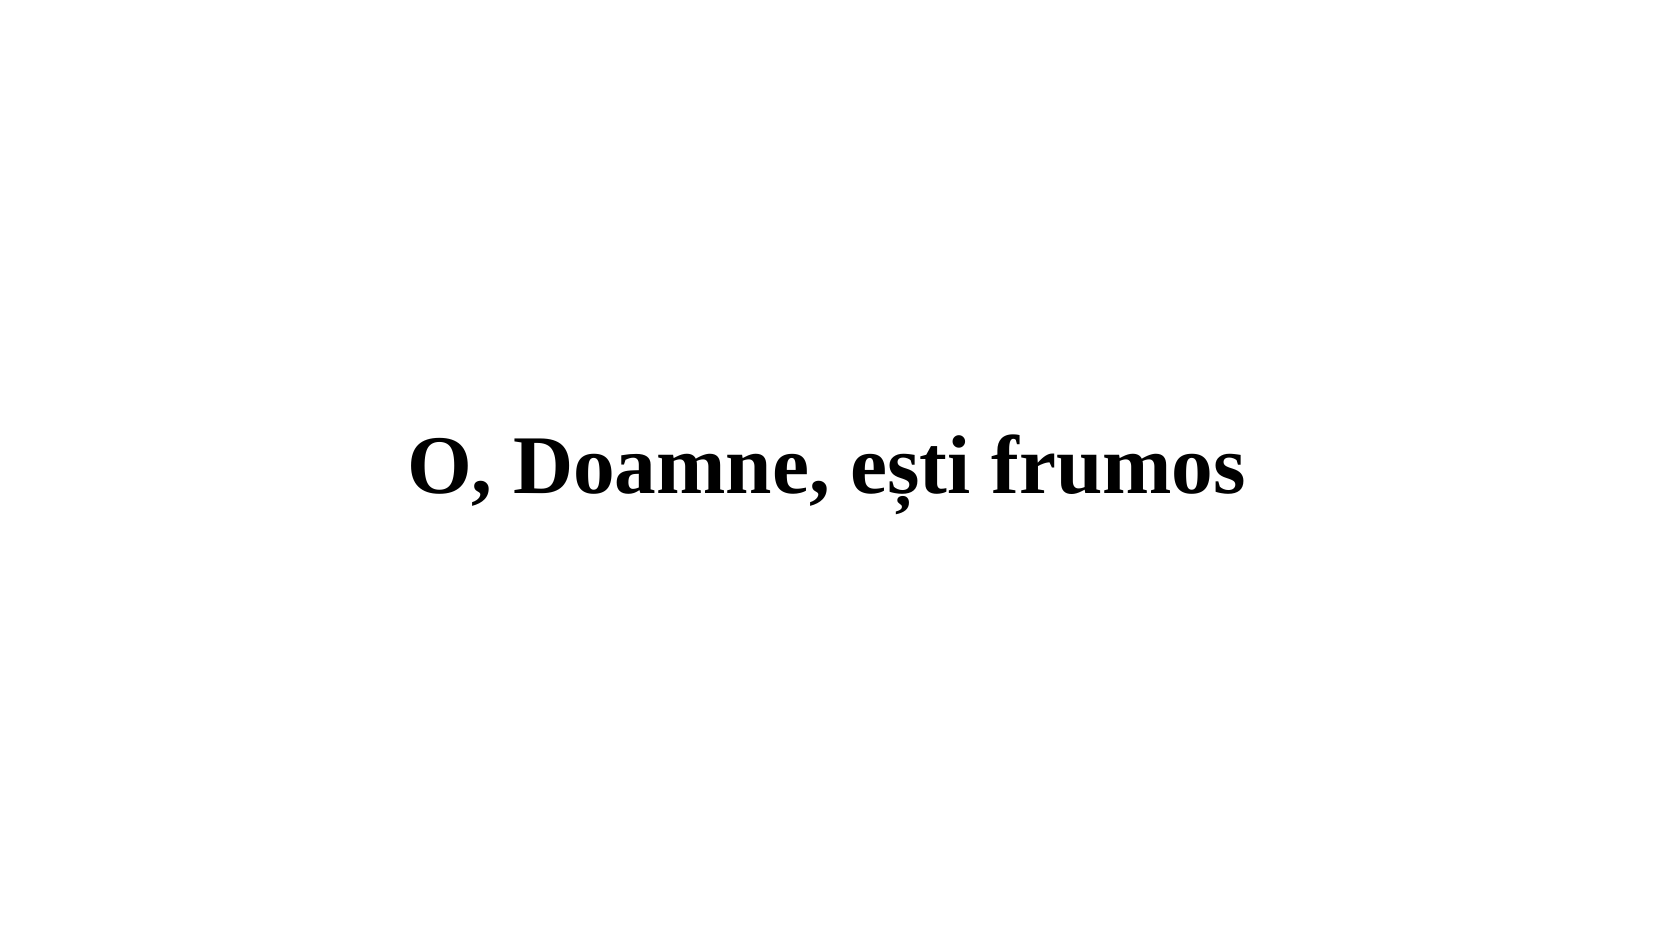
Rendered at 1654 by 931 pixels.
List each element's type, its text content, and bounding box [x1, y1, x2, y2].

subtitle O, Doamne, ești frumos [300, 150, 1354, 781]
